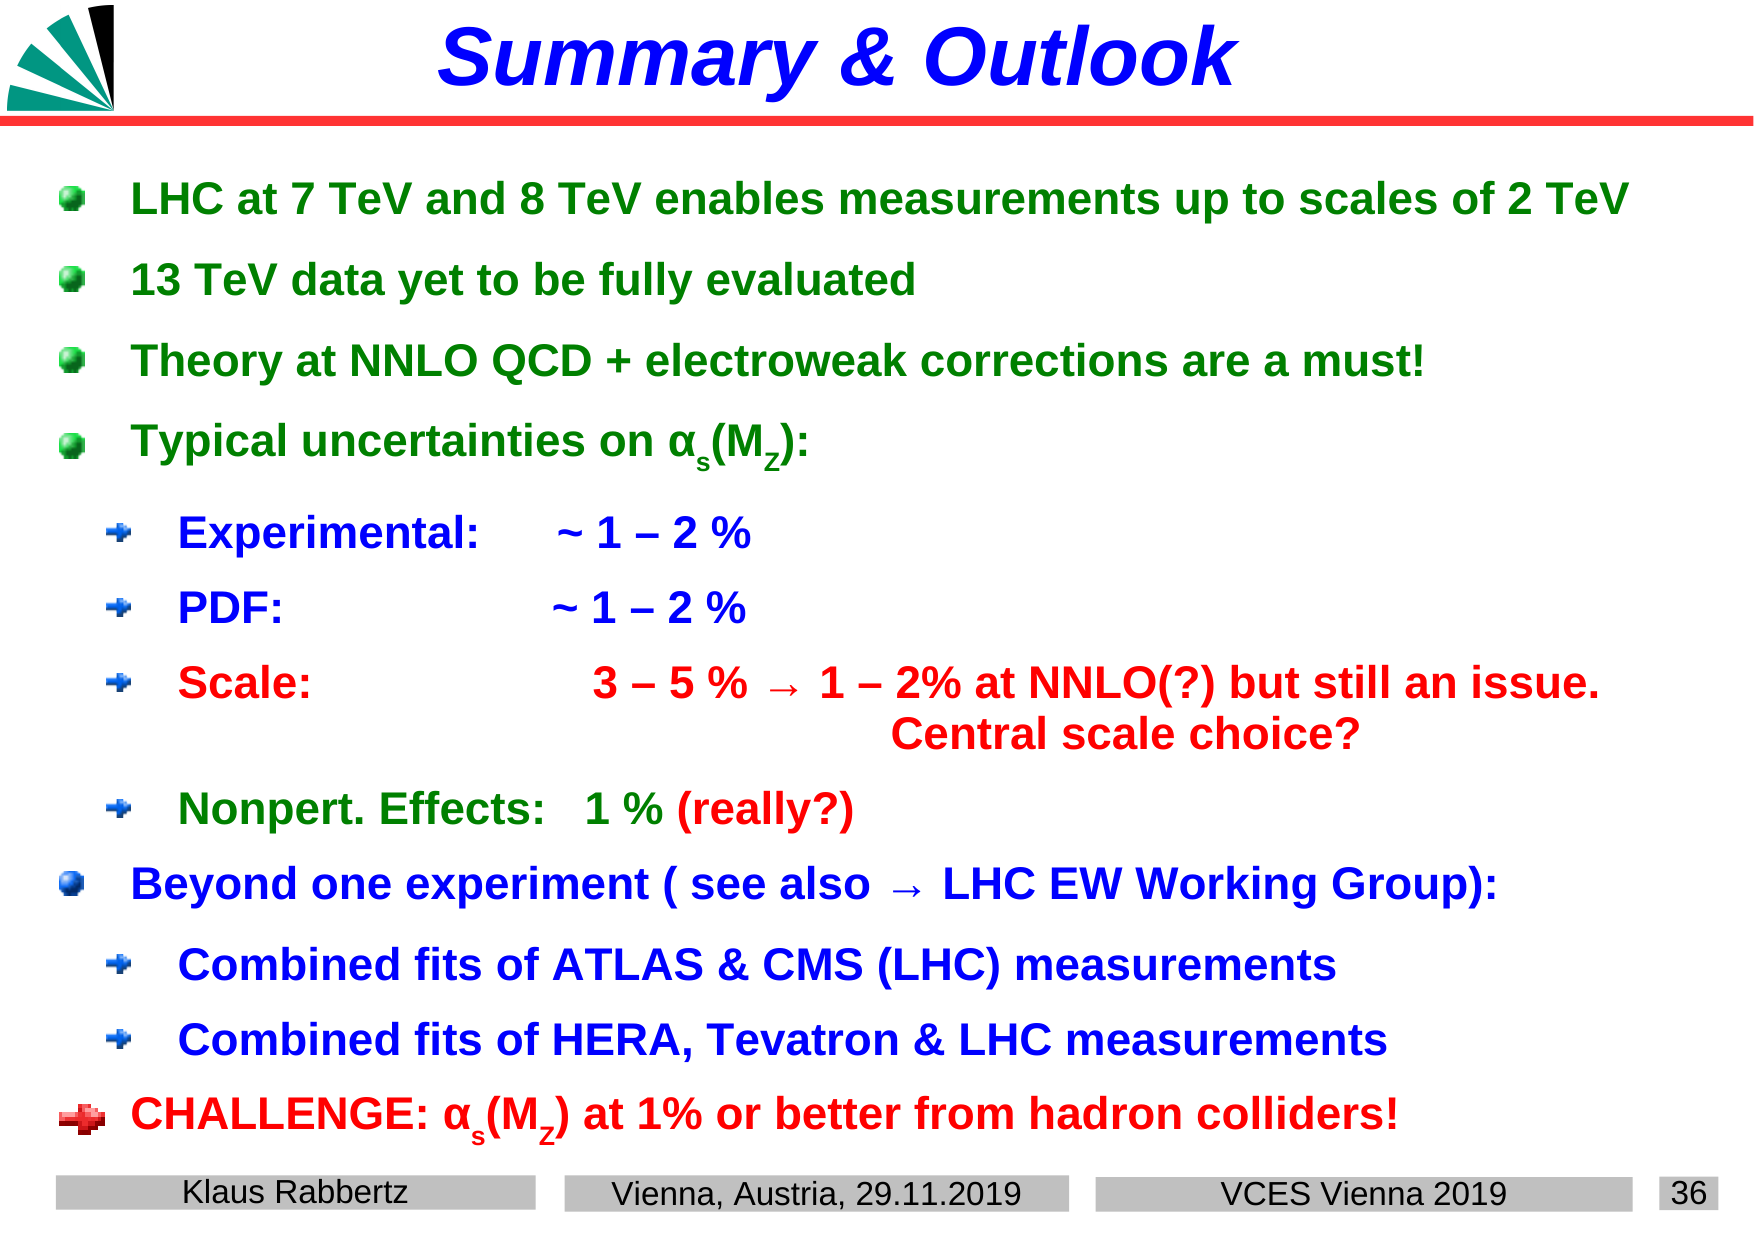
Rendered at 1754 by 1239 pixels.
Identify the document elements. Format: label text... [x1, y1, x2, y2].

title Summary & Outlook [129, 0, 1545, 114]
picture [7, 5, 114, 112]
list LHC at 7 TeV and 8 TeV enables measurements up to scales of 2 TeV 13 TeV data yet to be fully evaluated Theory at NNLO QCD + electroweak corrections are a must! Typical uncertainties on αs(MZ): Experimental: ~ 1 – 2 % PDF: ~ 1 – 2 % Scale: 3 – 5 % → 1 – 2% at NNLO(?) but still an issue. Central scale choice? Nonpert. Effects: 1 % (really?) Beyond one experiment ( see also → LHC EW Working Group): Combined fits of ATLAS & CMS (LHC) measurements Combined fits of HERA, Tevatron & LHC measurements CHALLENGE: αs(MZ) at 1% or better from hadron colliders! [47, 172, 1731, 1151]
